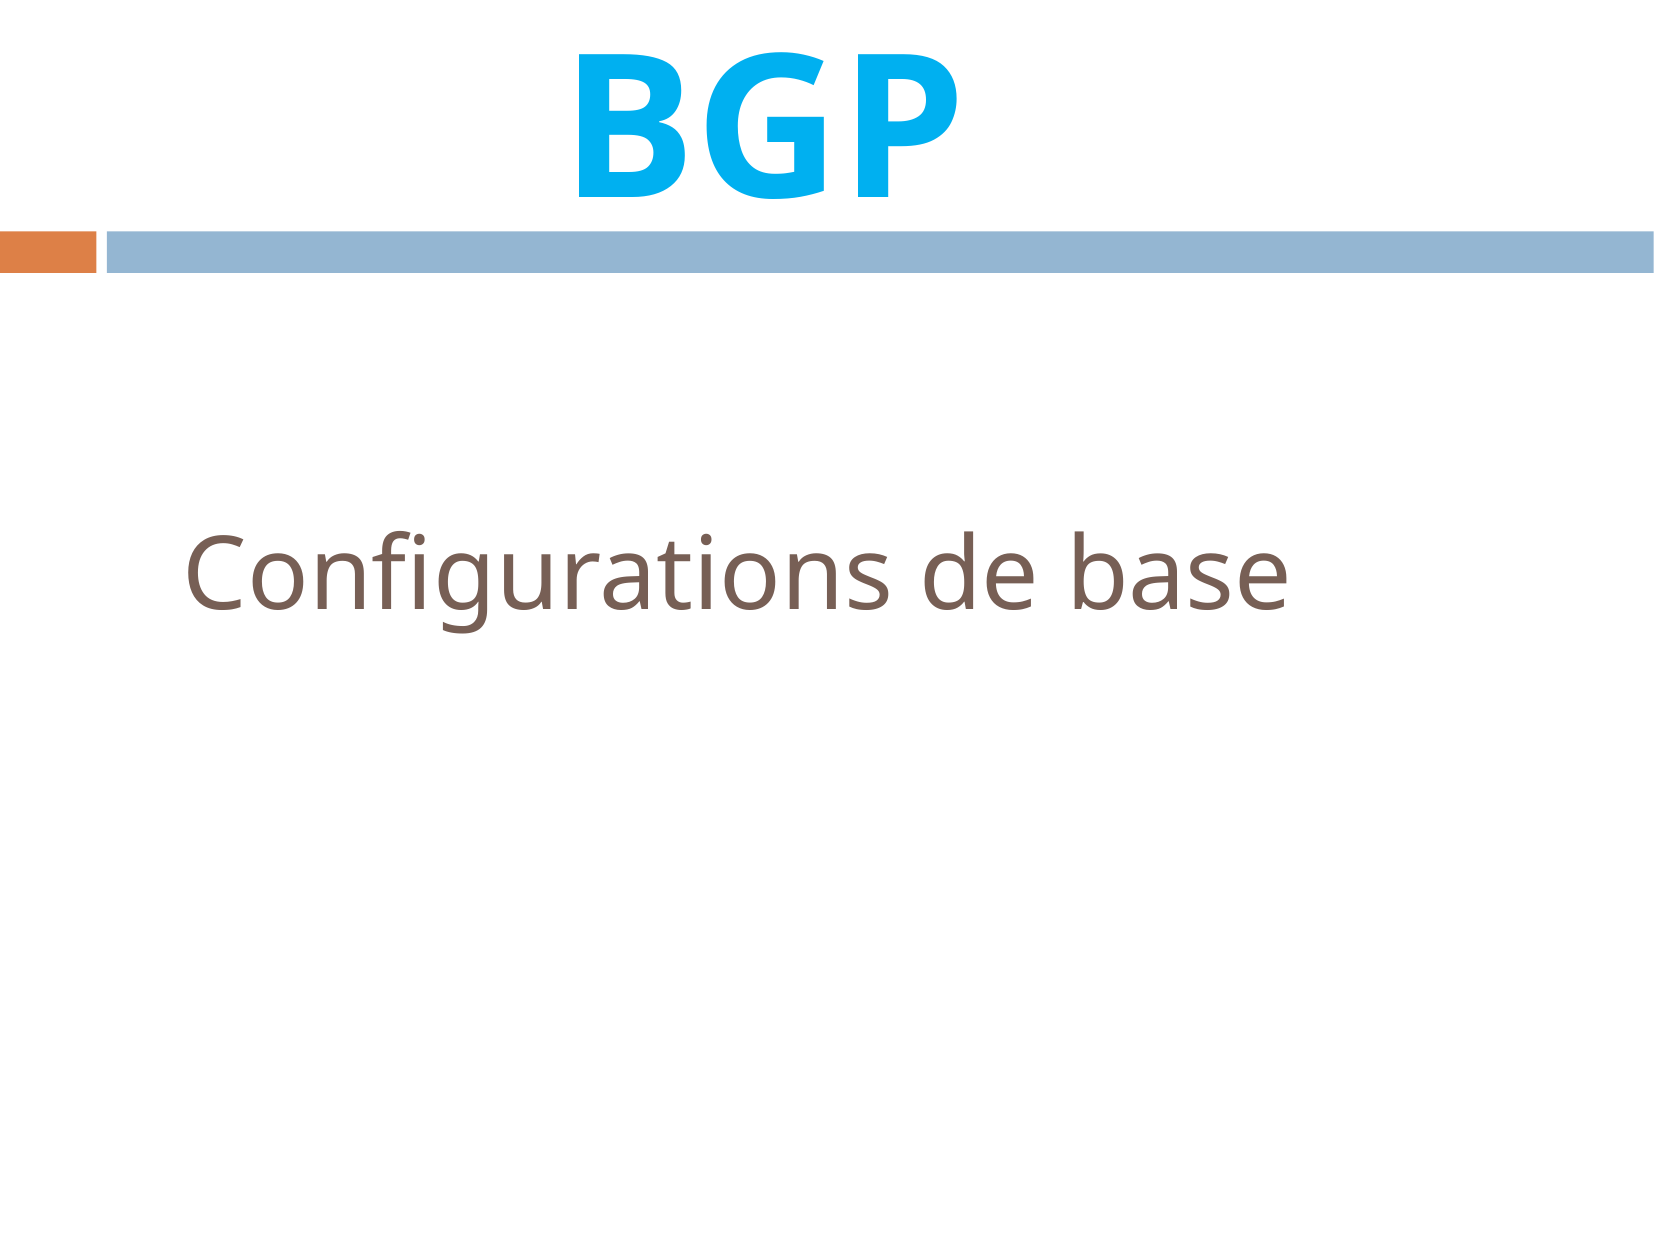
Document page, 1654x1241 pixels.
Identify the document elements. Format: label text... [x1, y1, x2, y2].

title Configurations de base [169, 475, 1575, 683]
text_box BGP [123, 41, 1530, 249]
